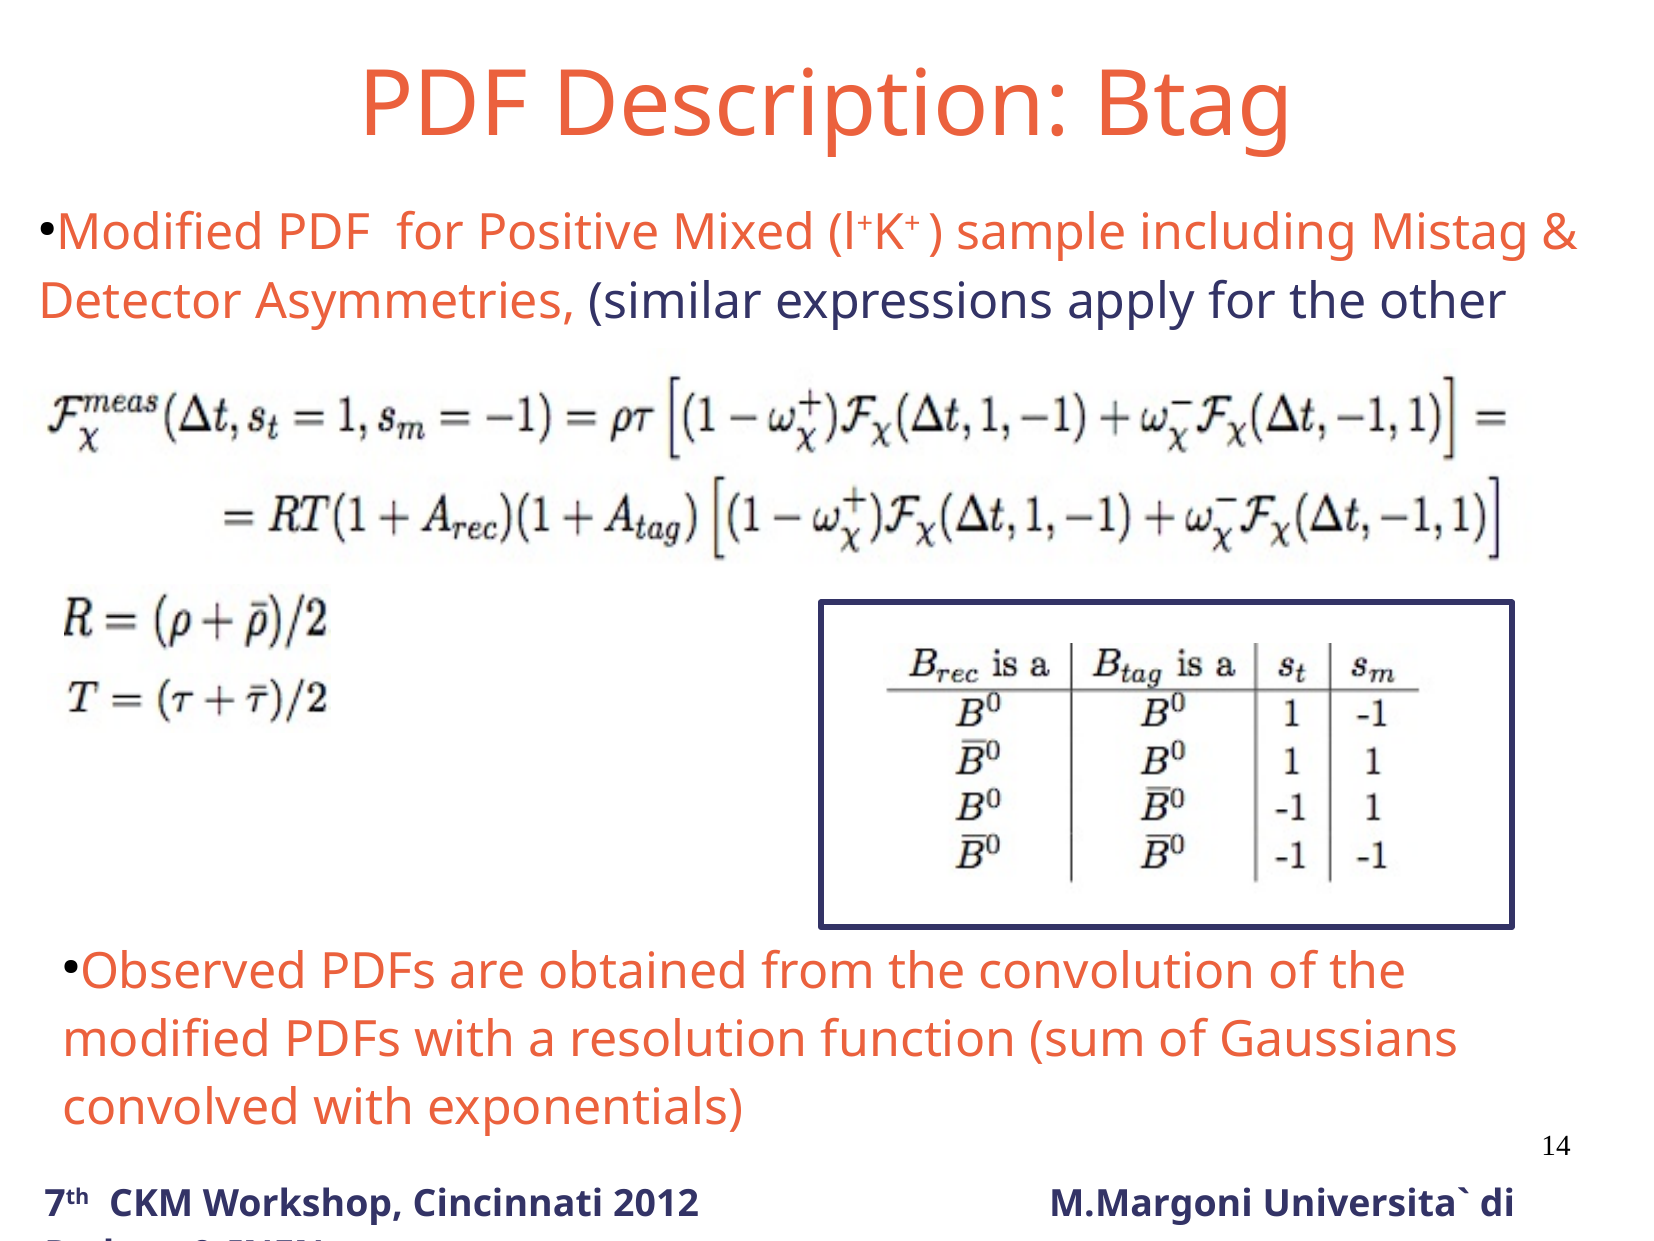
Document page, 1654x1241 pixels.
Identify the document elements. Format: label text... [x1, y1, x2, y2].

text_box 7th CKM Workshop, Cincinnati 2012 M.Margoni Universita` di Padova & INFN [29, 1169, 1625, 1241]
picture [23, 348, 1536, 733]
title PDF Description: Btag [82, 3, 1571, 188]
text_box Observed PDFs are obtained from the convolution of the modified PDFs with a resolution function (sum of Gaussians convolved with exponentials) [47, 927, 1642, 1232]
text_box Modified PDF for Positive Mixed (l+K+ ) sample including Mistag & Detector Asymmetries, (similar expressions apply for the other ones): [23, 188, 1648, 360]
picture [883, 643, 1455, 902]
